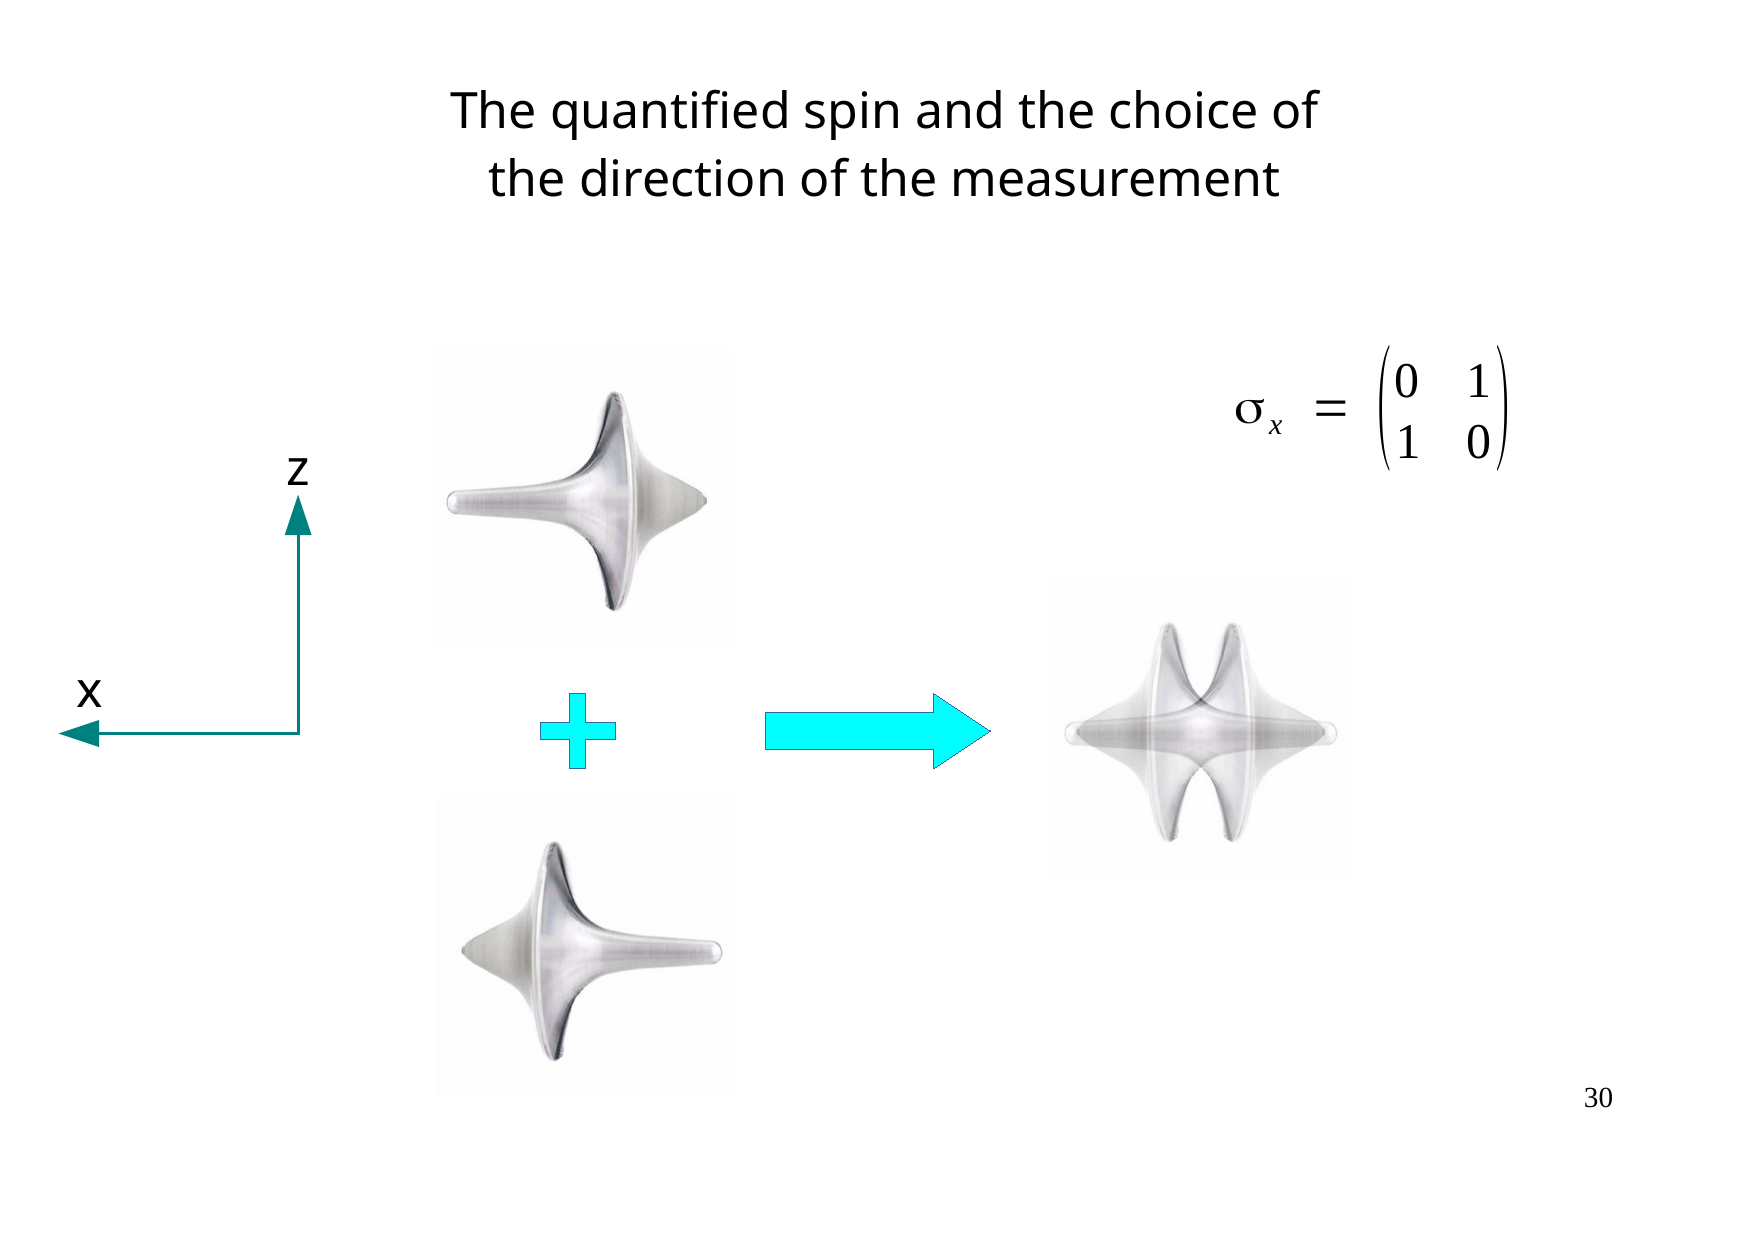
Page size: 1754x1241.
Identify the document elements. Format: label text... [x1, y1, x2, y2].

picture [432, 347, 733, 648]
picture [435, 797, 736, 1098]
picture [1050, 578, 1351, 879]
text_box The quantified spin and the choice of the direction of the measurement [435, 67, 1319, 212]
text_box [765, 693, 991, 769]
text_box x [62, 646, 119, 726]
text_box z [271, 424, 326, 504]
text_box [540, 693, 616, 769]
chart [1228, 342, 1518, 475]
